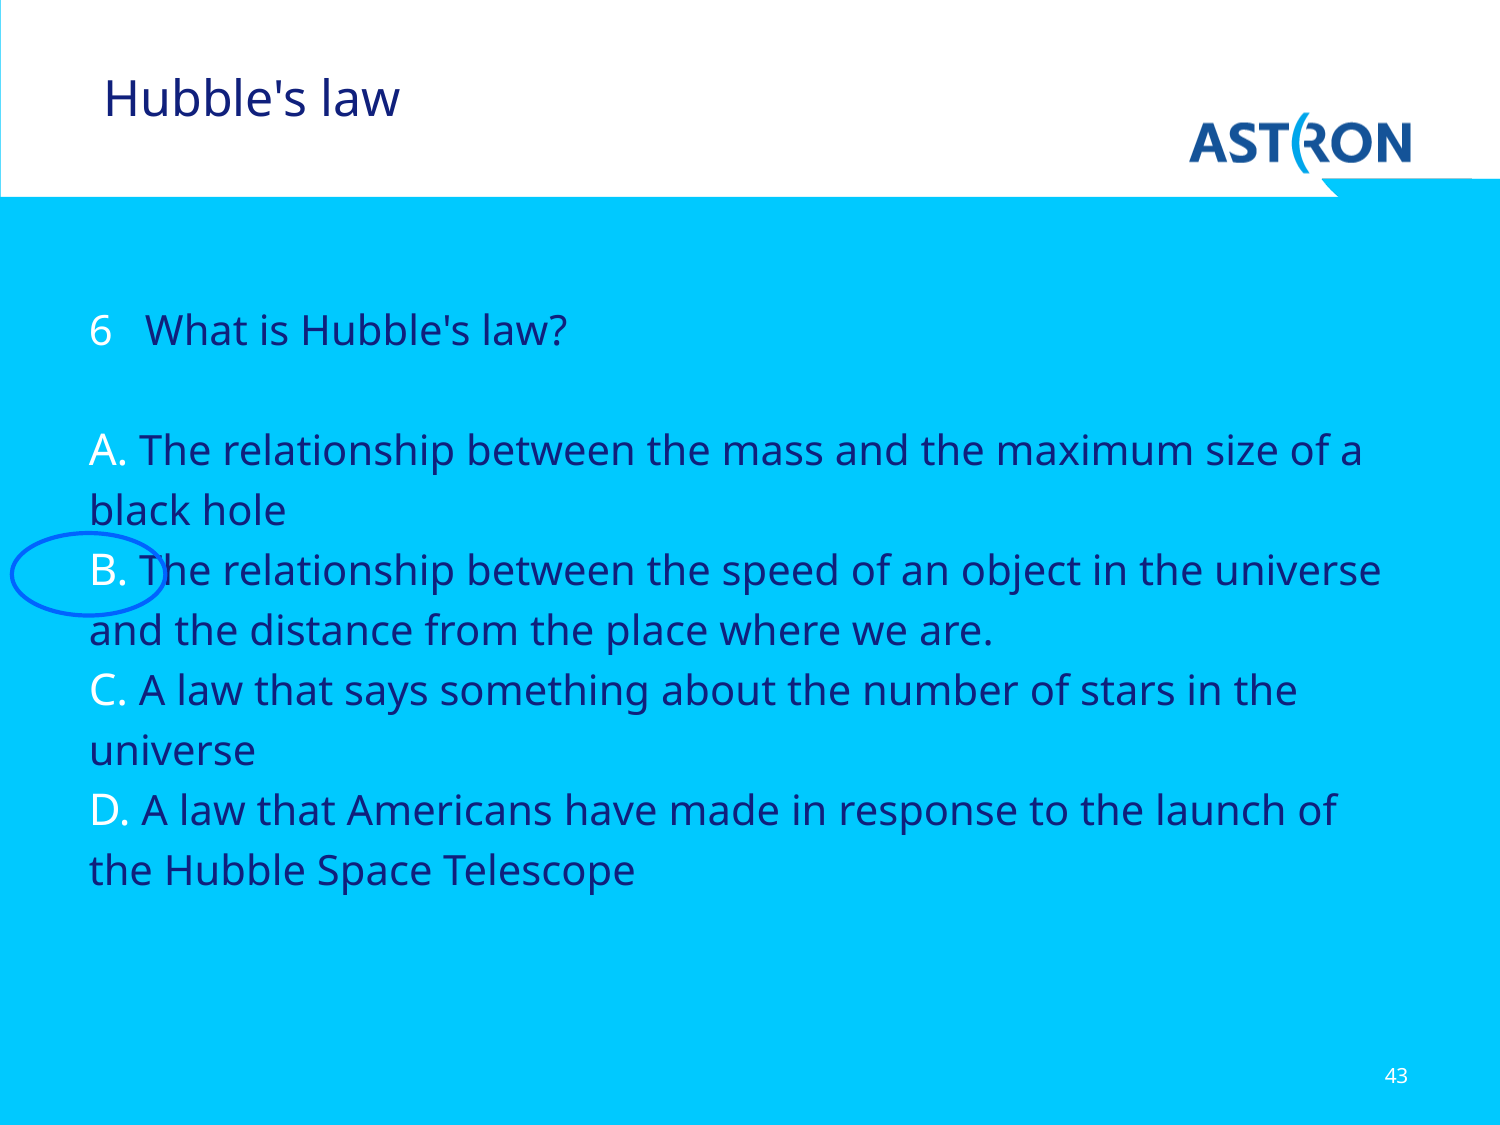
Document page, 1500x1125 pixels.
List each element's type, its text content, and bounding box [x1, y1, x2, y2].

text_box 6 What is Hubble's law? The relationship between the mass and the maximum size of a black hole The relationship between the speed of an object in the universe and the distance from the place where we are. A law that says something about the number of stars in the universe A law that Americans have made in response to the launch of the Hubble Space Telescope [73, 286, 1403, 996]
text_box Hubble's law [88, 59, 709, 207]
text_box <number> [1208, 1062, 1409, 1125]
picture [0, 0, 1500, 196]
